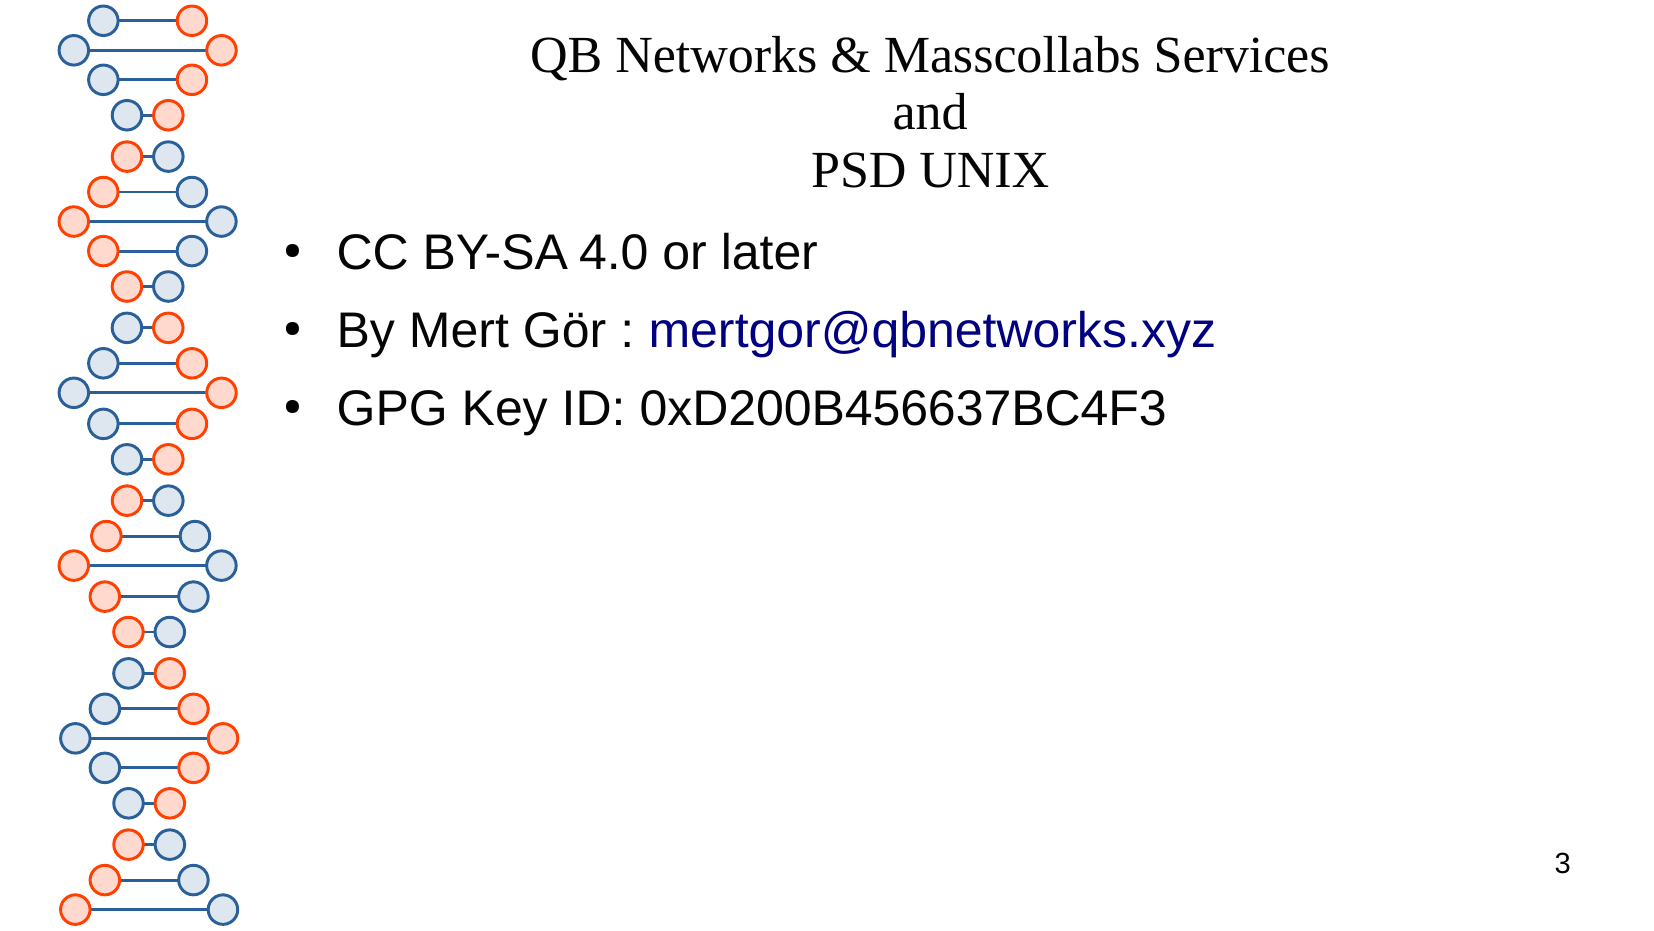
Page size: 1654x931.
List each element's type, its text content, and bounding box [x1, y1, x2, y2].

title QB Networks & Masscollabs Services and PSD UNIX [265, 25, 1595, 199]
list CC BY-SA 4.0 or later By Mert Gör : mertgor@qbnetworks.xyz GPG Key ID: 0xD200B456637BC4F3 [265, 224, 1595, 764]
